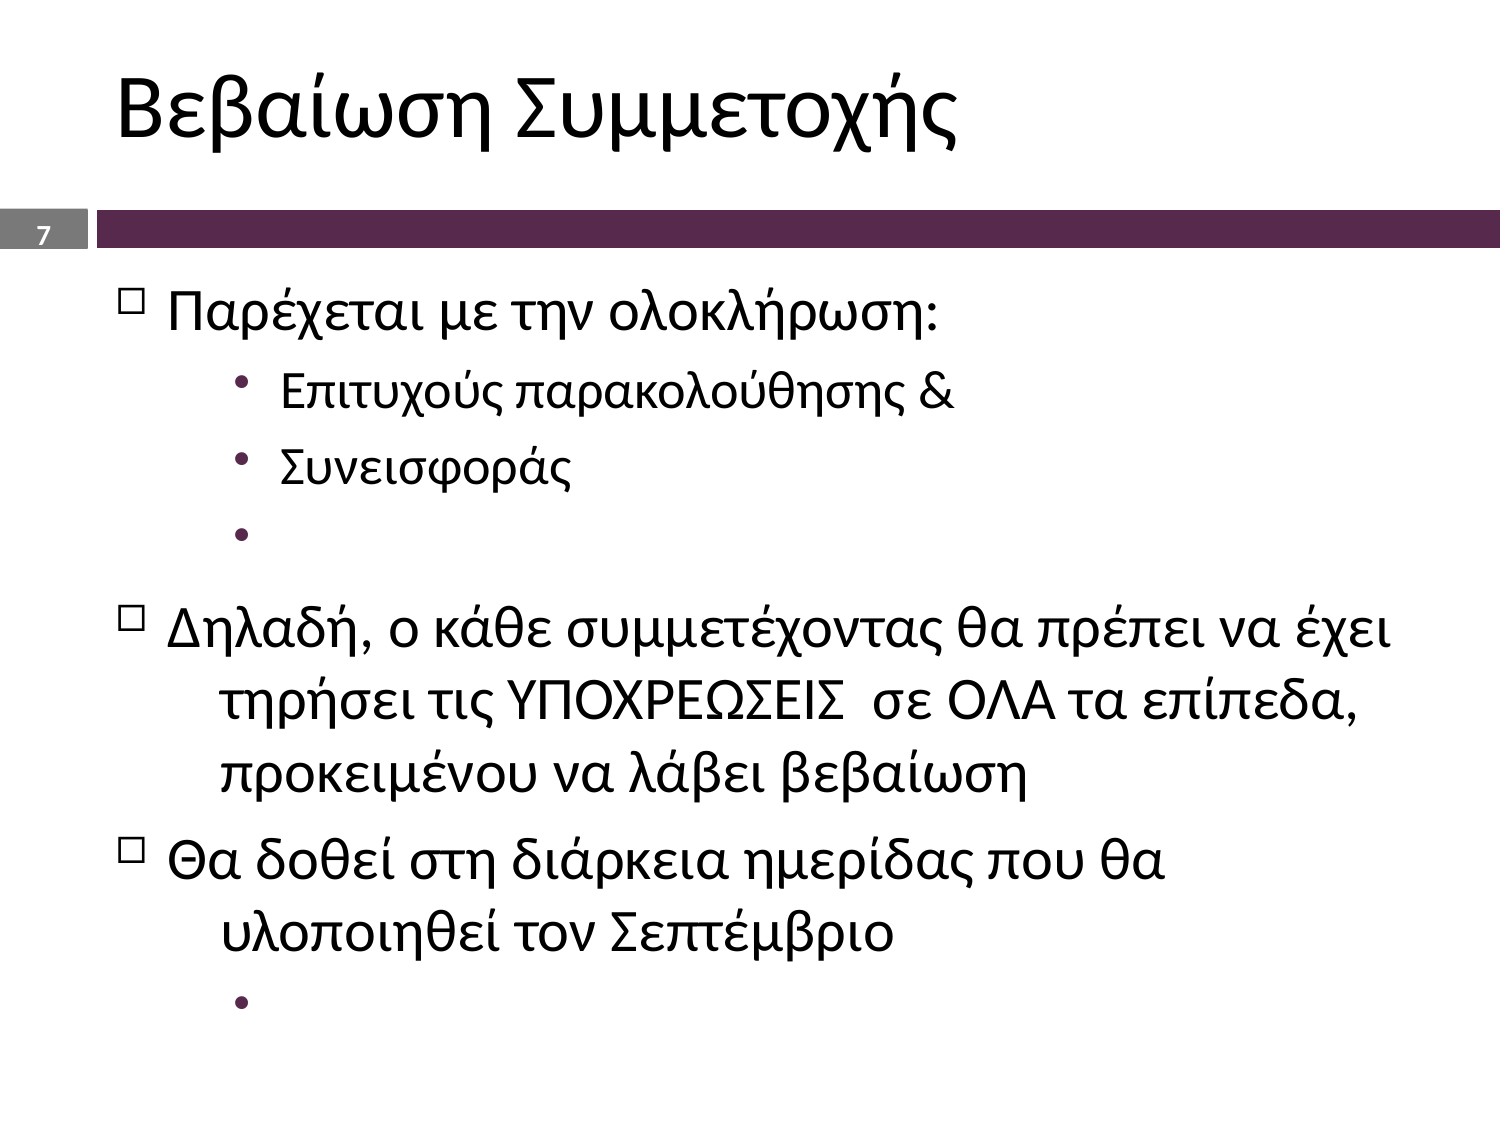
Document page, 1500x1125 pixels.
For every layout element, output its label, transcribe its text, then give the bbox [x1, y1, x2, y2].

text_box [0, 208, 88, 249]
title Βεβαίωση Συμμετοχής [100, 19, 1438, 182]
list Παρέχεται με την ολοκλήρωση: Επιτυχούς παρακολούθησης & Συνεισφοράς Δηλαδή, ο κάθε συμμετέχοντας θα πρέπει να έχει τηρήσει τις ΥΠΟΧΡΕΩΣΕΙΣ σε ΌΛΑ τα επίπεδα, προκειμένου να λάβει βεβαίωση Θα δοθεί στη διάρκεια ημερίδας που θα υλοποιηθεί τον Σεπτέμβριο [100, 262, 1438, 1000]
